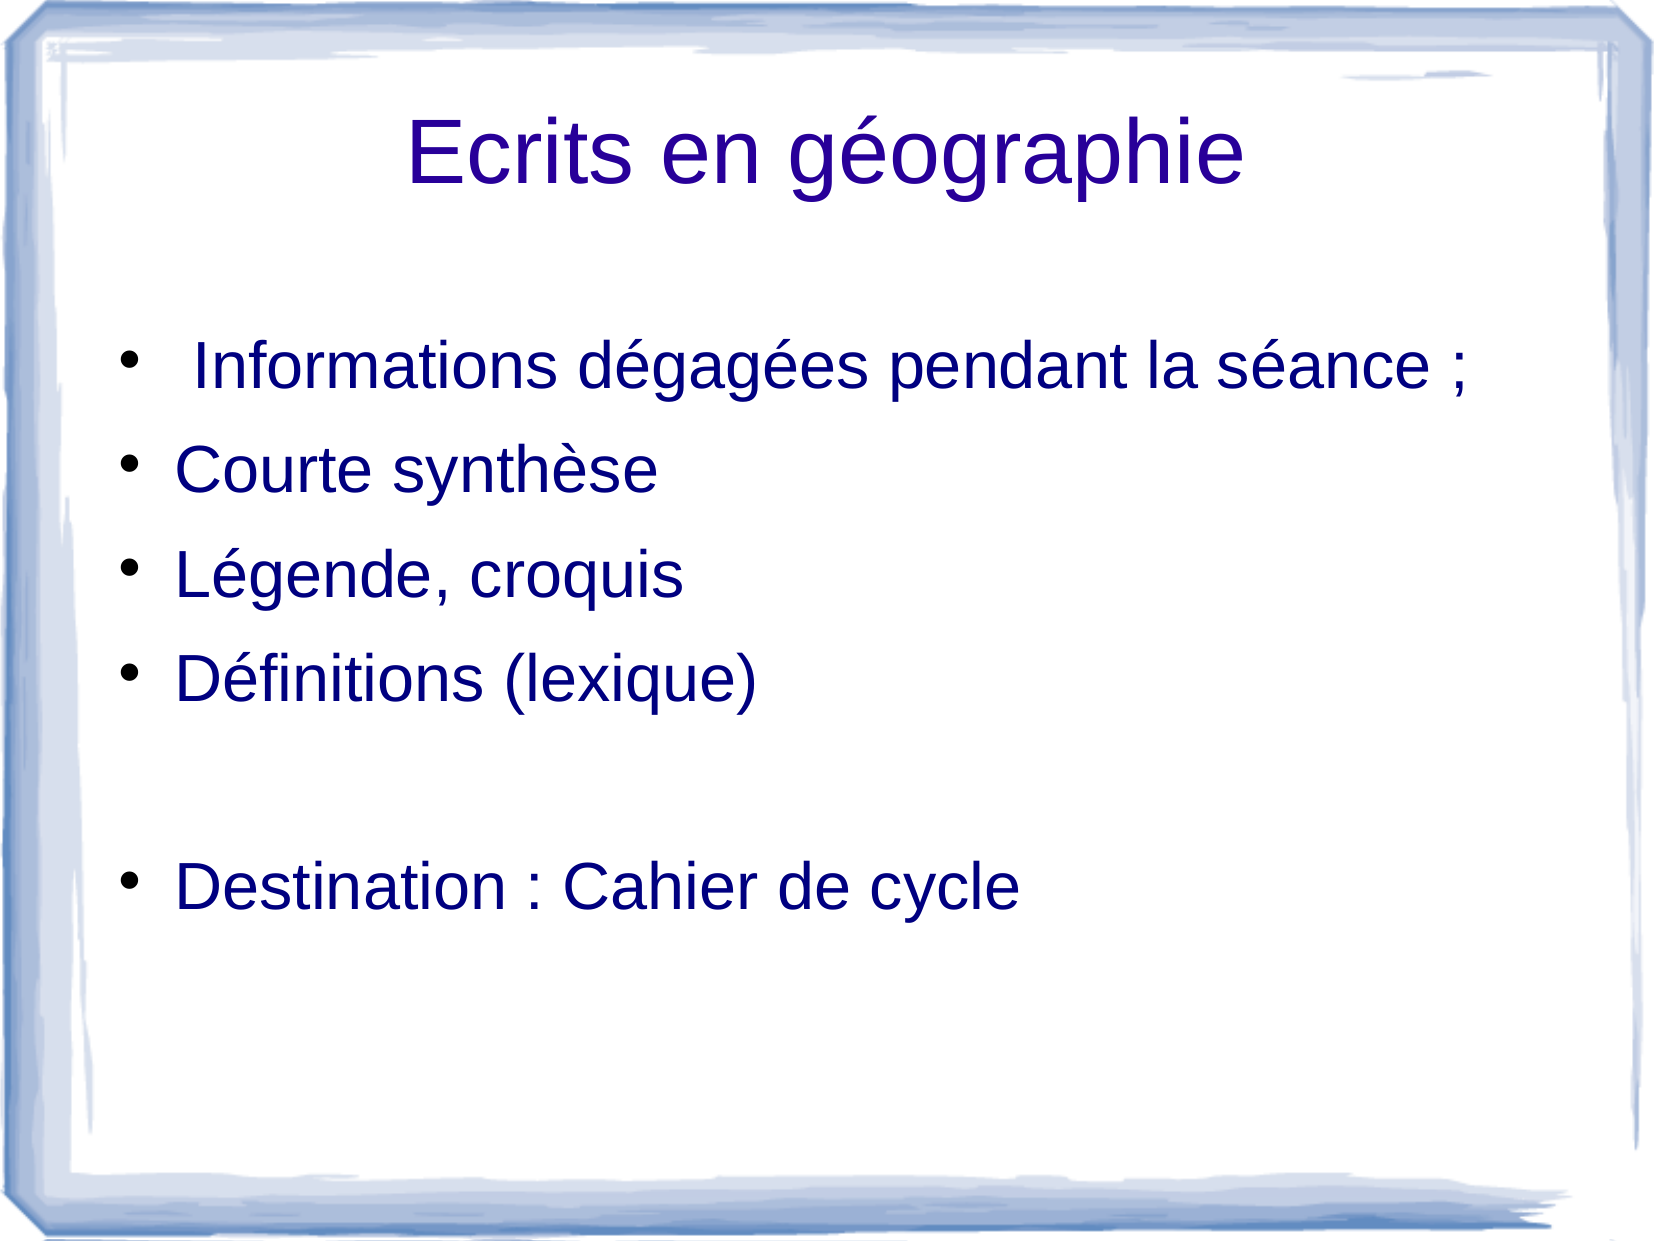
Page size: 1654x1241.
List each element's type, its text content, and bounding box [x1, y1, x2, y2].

picture [0, 0, 1654, 1241]
list Informations dégagées pendant la séance ; Courte synthèse Légende, croquis Définitions (lexique) Destination : Cahier de cycle [118, 324, 1571, 1143]
title Ecrits en géographie [82, 49, 1571, 257]
